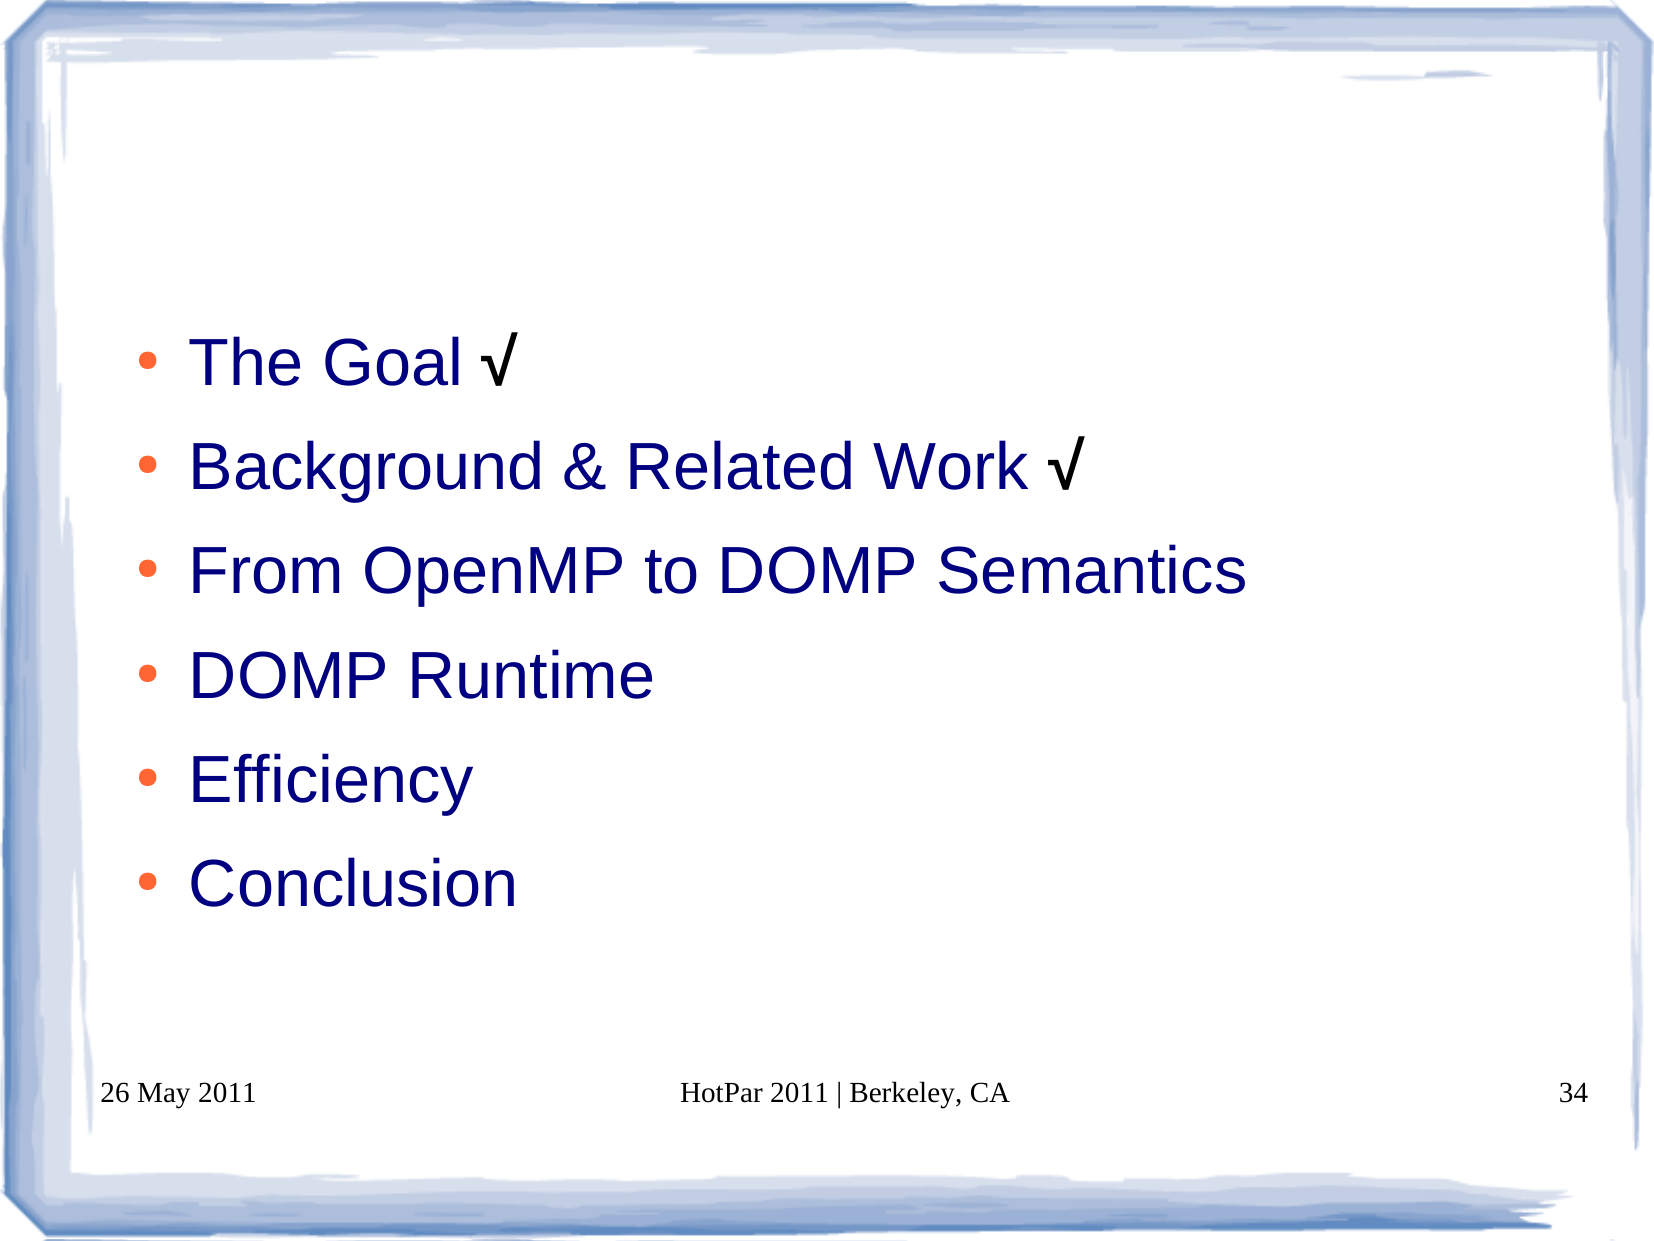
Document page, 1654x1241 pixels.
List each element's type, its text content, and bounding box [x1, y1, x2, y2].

picture [0, 0, 1654, 1241]
list The Goal √ Background & Related Work √ From OpenMP to DOMP Semantics DOMP Runtime Efficiency Conclusion [118, 324, 1571, 990]
